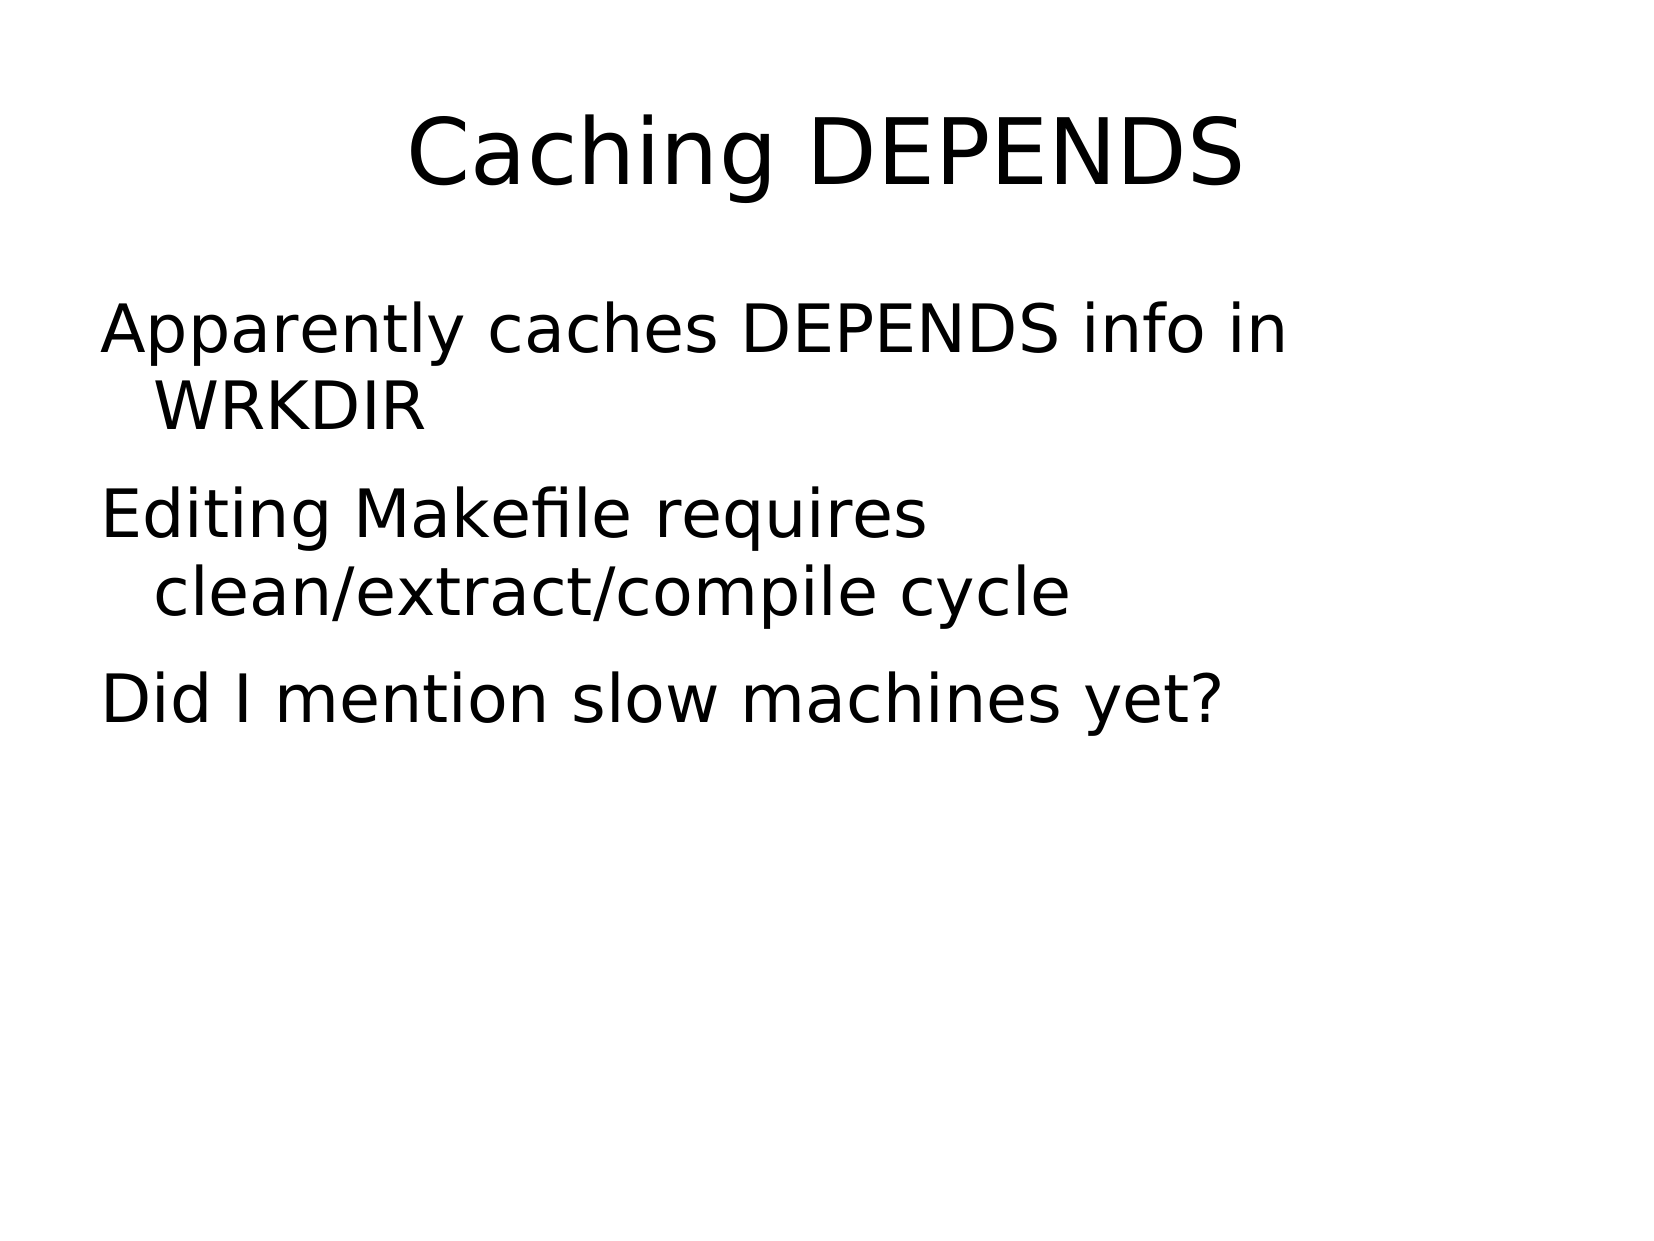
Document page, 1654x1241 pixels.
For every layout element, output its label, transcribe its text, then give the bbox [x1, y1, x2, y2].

title Caching DEPENDS [82, 56, 1571, 250]
list Apparently caches DEPENDS info in WRKDIR Editing Makefile requires clean/extract/compile cycle Did I mention slow machines yet? [82, 290, 1571, 1094]
